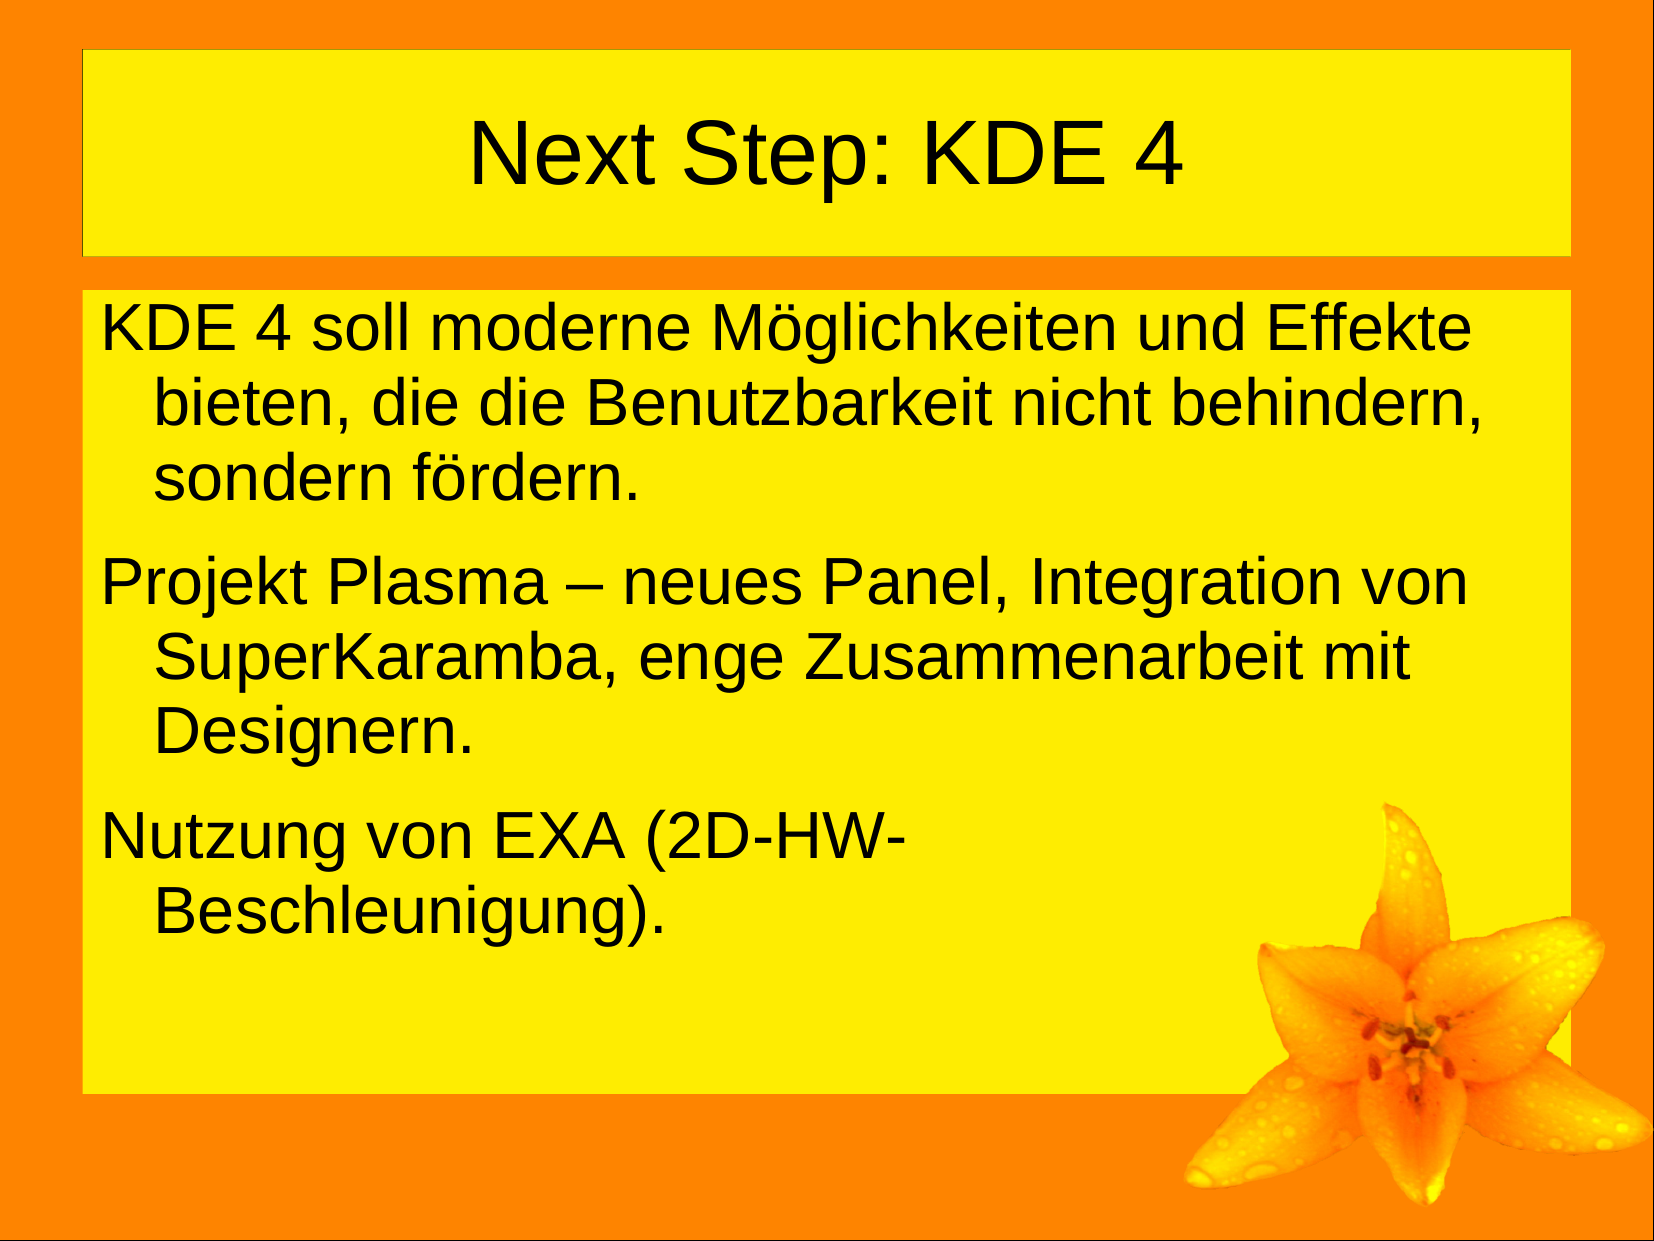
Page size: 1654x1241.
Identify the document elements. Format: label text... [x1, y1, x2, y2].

picture [1181, 767, 1654, 1241]
title Next Step: KDE 4 [82, 49, 1571, 257]
list KDE 4 soll moderne Möglichkeiten und Effekte bieten, die die Benutzbarkeit nicht behindern, sondern fördern. Projekt Plasma – neues Panel, Integration von SuperKaramba, enge Zusammenarbeit mit Designern. Nutzung von EXA (2D-HW- Beschleunigung). [82, 290, 1571, 1094]
text_box [0, 0, 1654, 1241]
